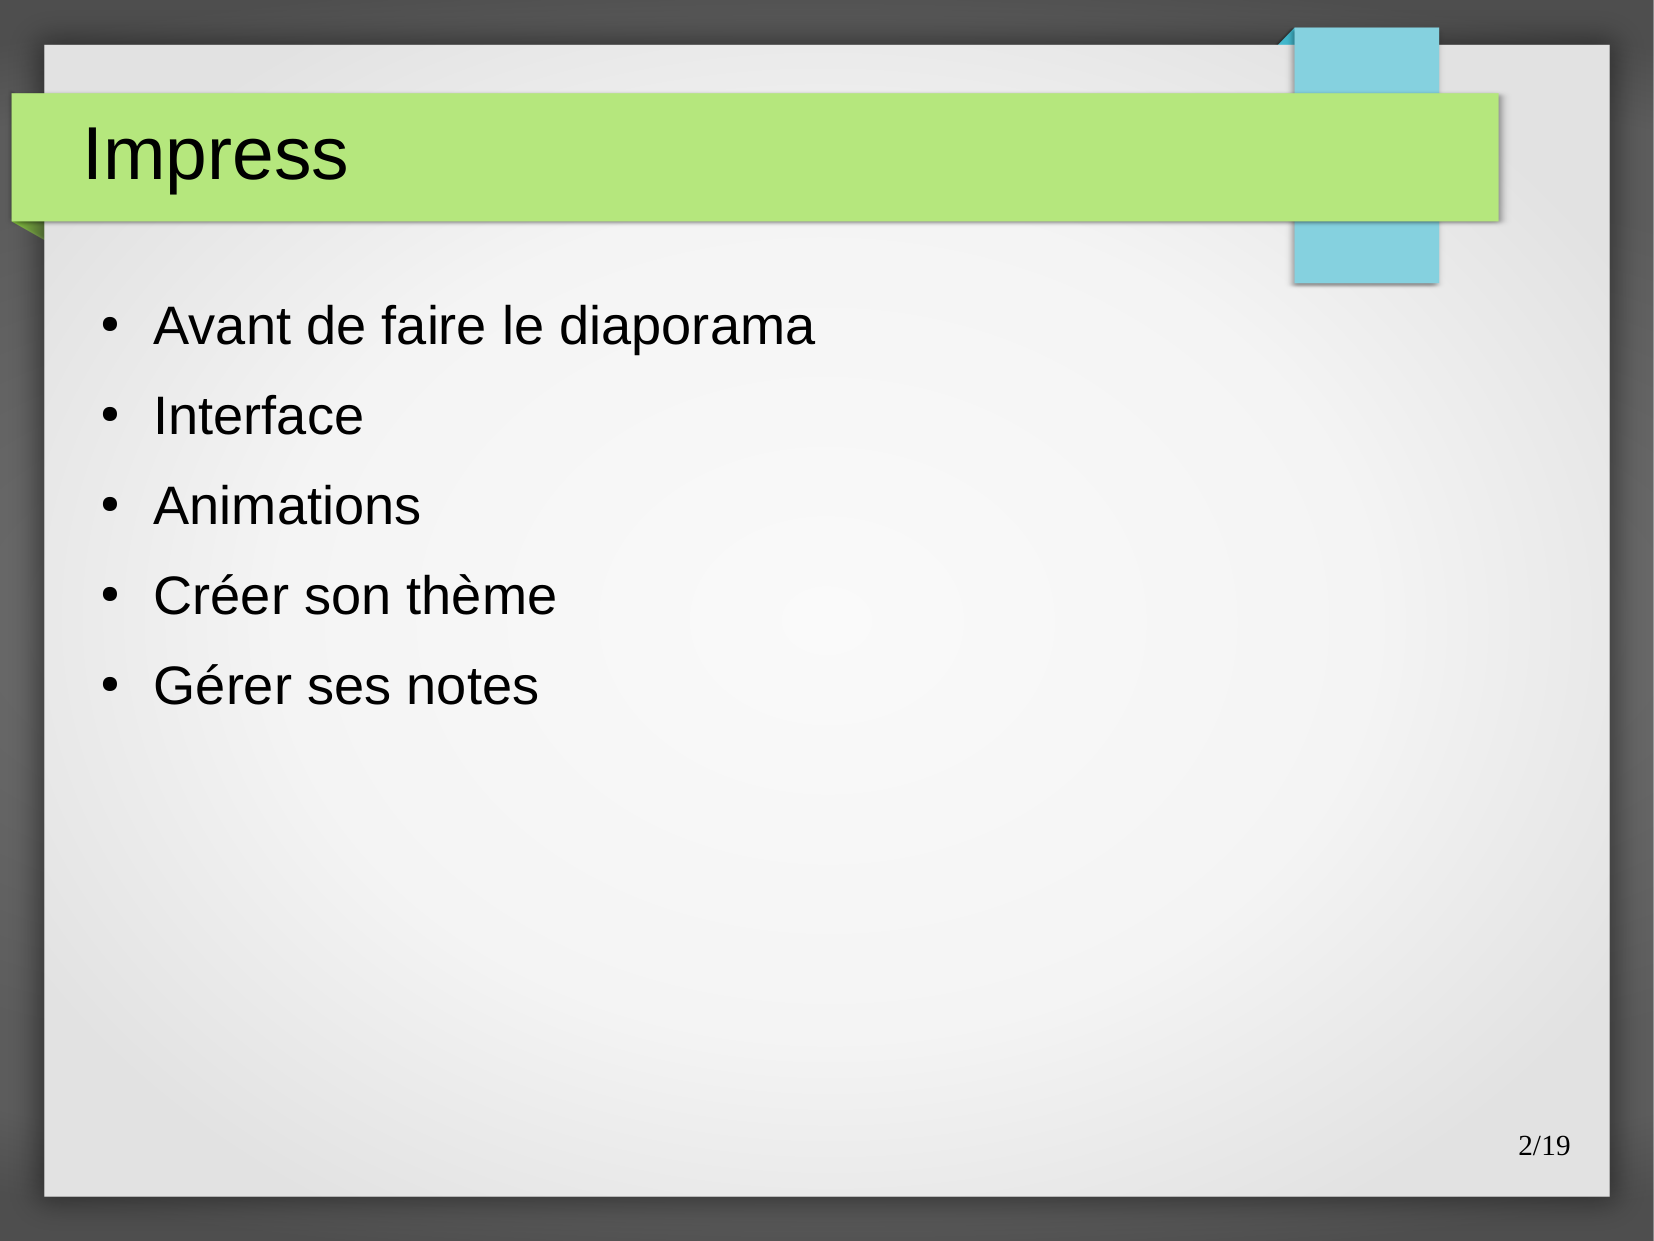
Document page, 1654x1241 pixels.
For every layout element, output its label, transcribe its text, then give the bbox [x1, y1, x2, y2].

list Avant de faire le diaporama Interface Animations Créer son thème Gérer ses notes [82, 295, 1571, 1015]
picture [0, 0, 1654, 1241]
title Impress [82, 94, 1264, 213]
